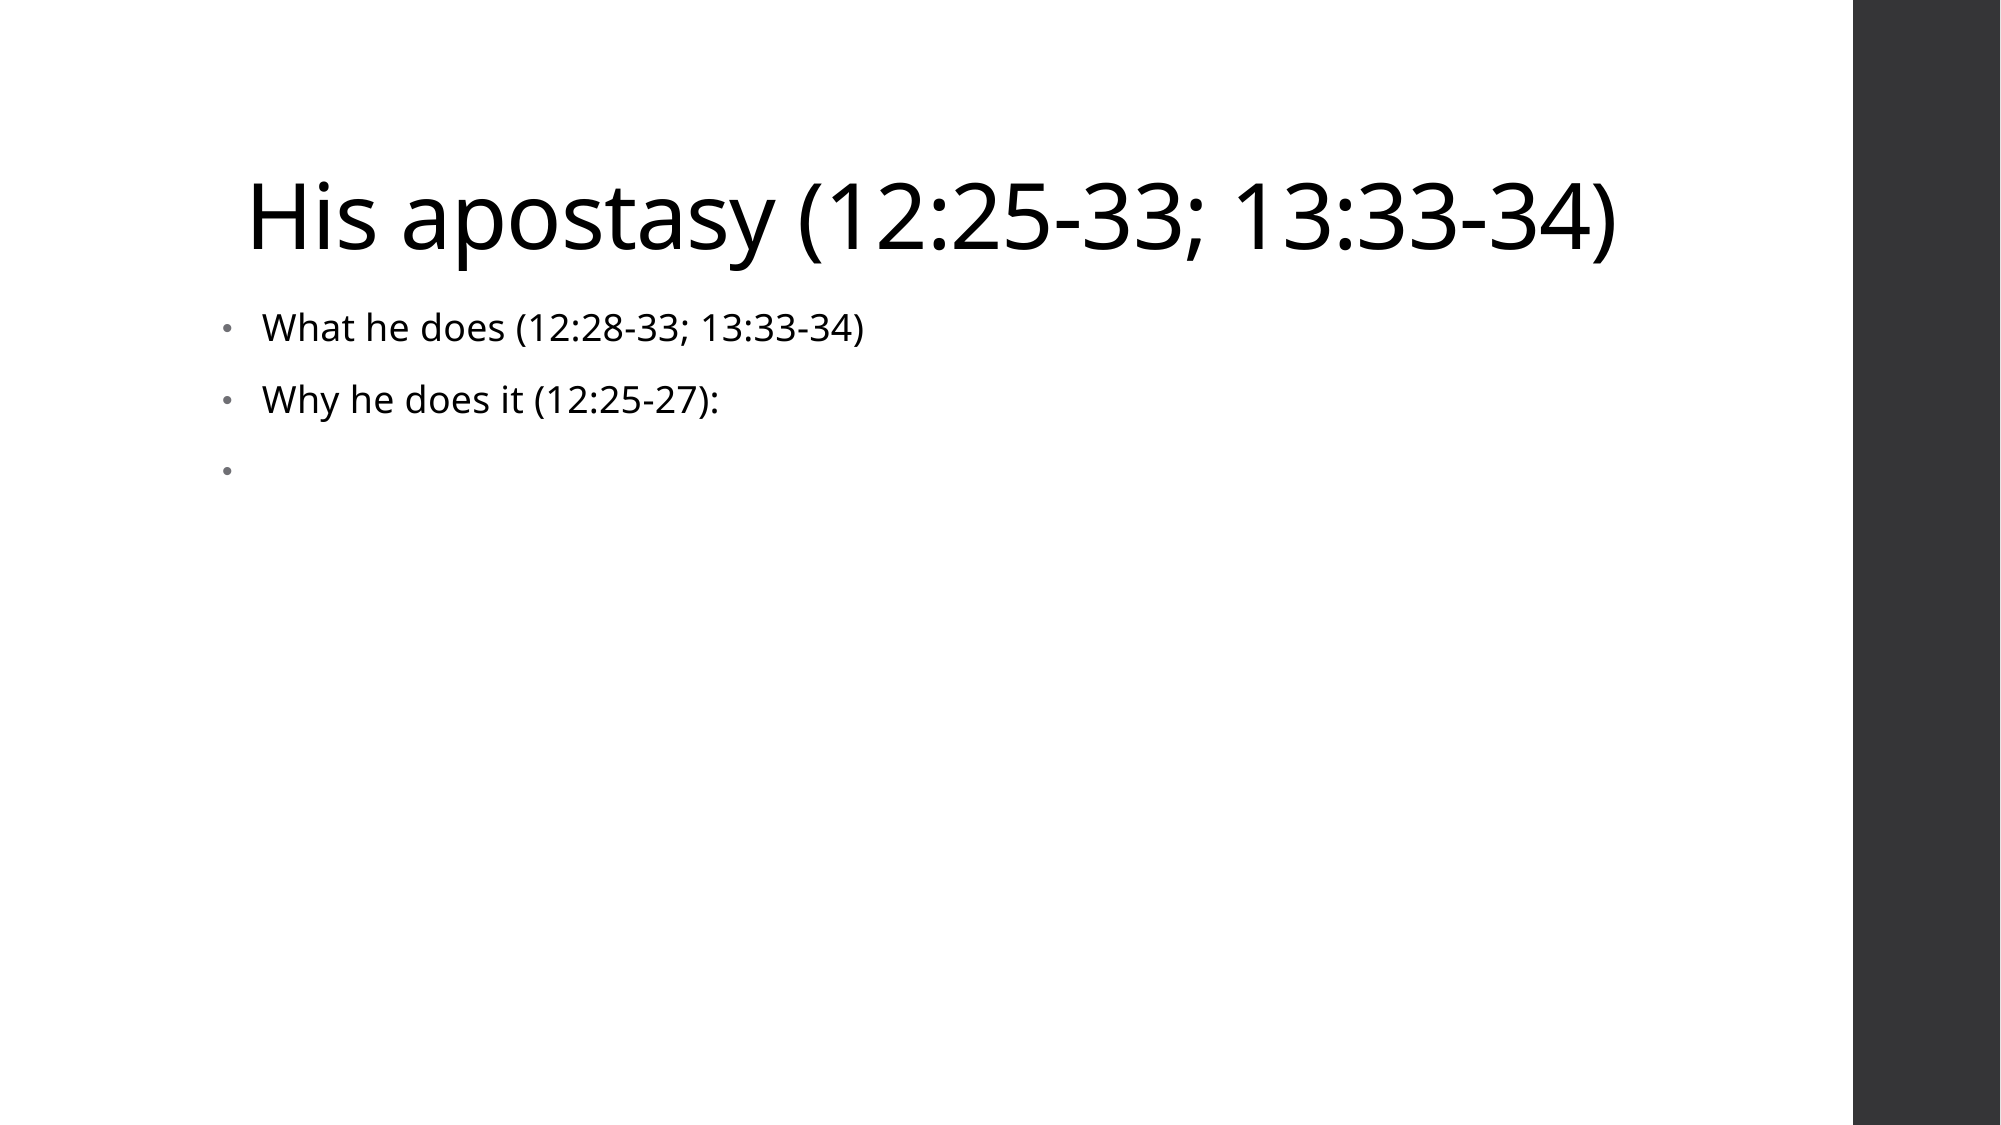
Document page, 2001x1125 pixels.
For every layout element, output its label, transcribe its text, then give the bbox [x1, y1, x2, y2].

title His apostasy (12:25-33; 13:33-34) [206, 60, 1797, 278]
list What he does (12:28-33; 13:33-34) Why he does it (12:25-27): [206, 299, 1617, 1014]
